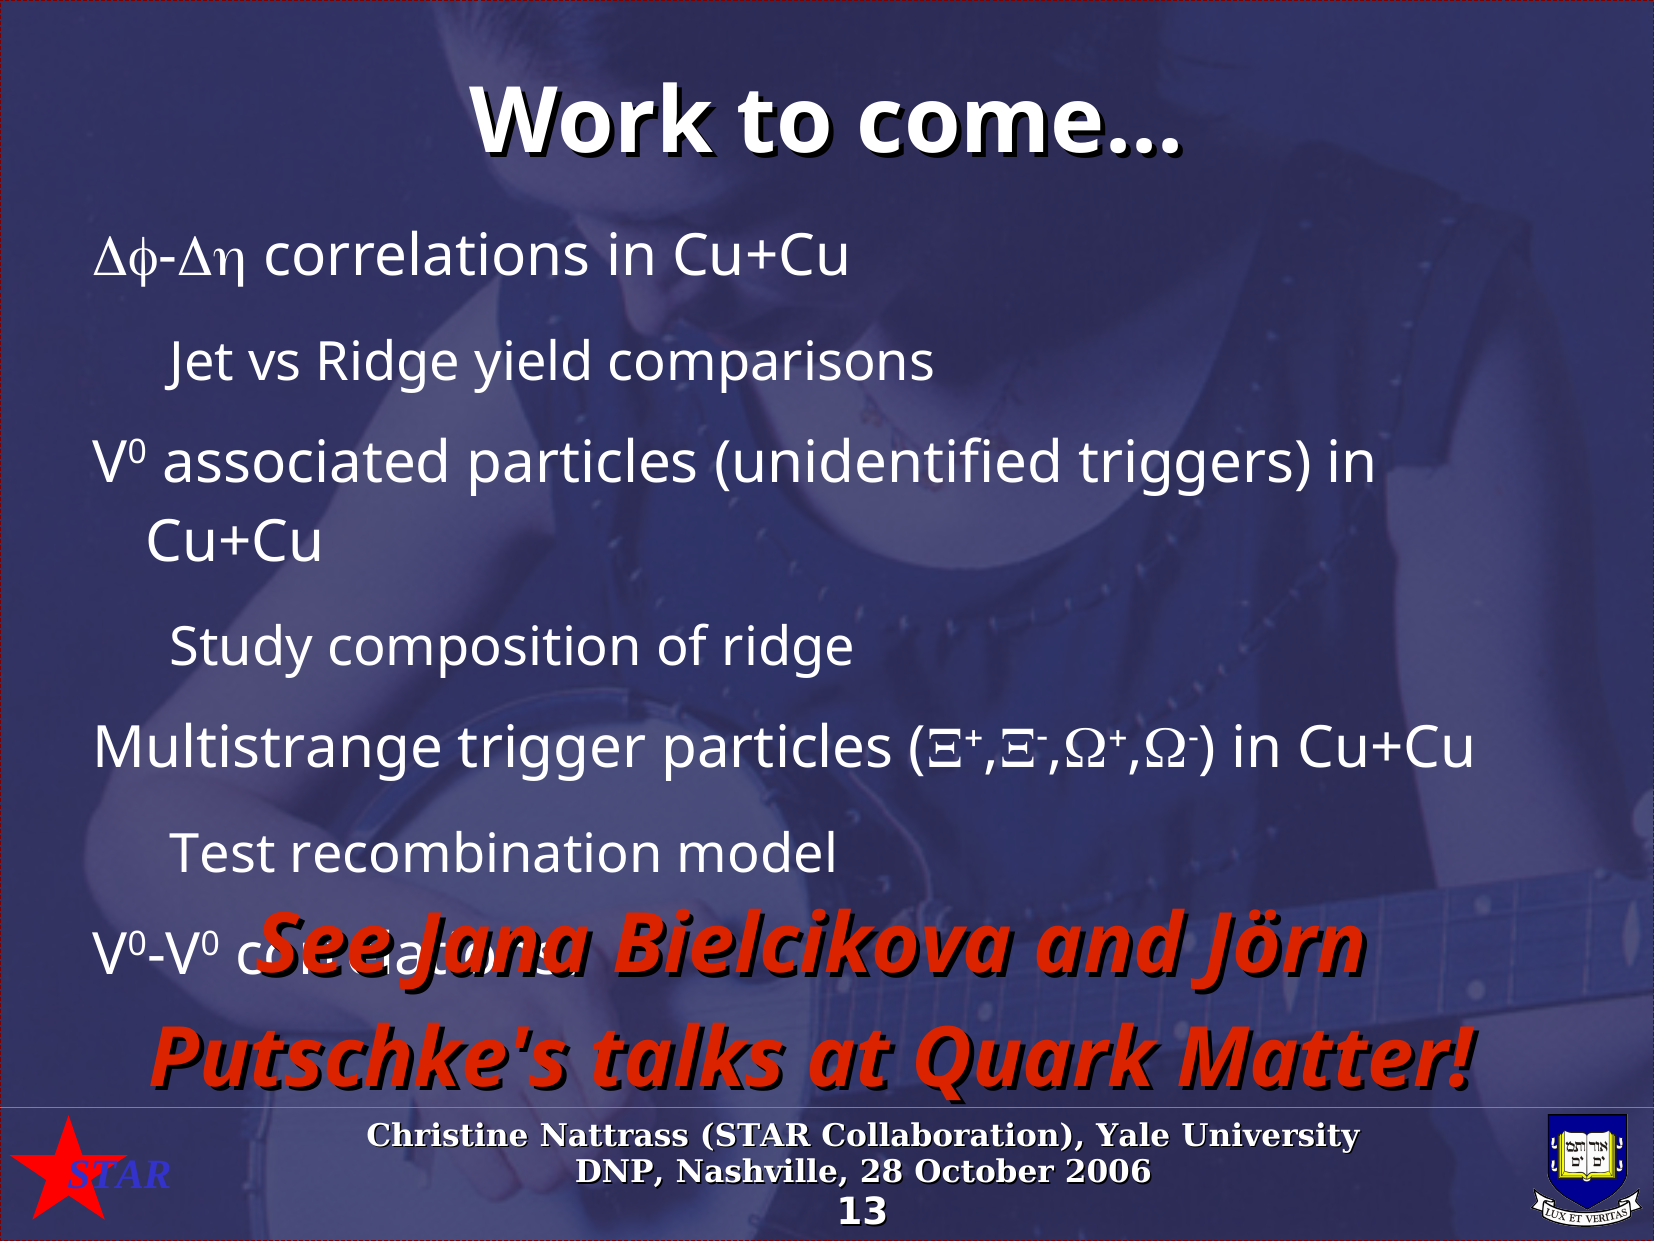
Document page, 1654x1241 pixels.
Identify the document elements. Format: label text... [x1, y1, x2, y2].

title Work to come... [82, 13, 1571, 213]
text_box See Jana Bielcikova and Jörn Putschke's talks at Quark Matter! [98, 876, 1524, 1101]
list - correlations in Cu+Cu Jet vs Ridge yield comparisons V0 associated particles (unidentified triggers) in Cu+Cu Study composition of ridge Multistrange trigger particles (+,-,+,-) in Cu+Cu Test recombination model V0-V0 correlations? [75, 213, 1571, 850]
picture [1530, 1114, 1643, 1227]
